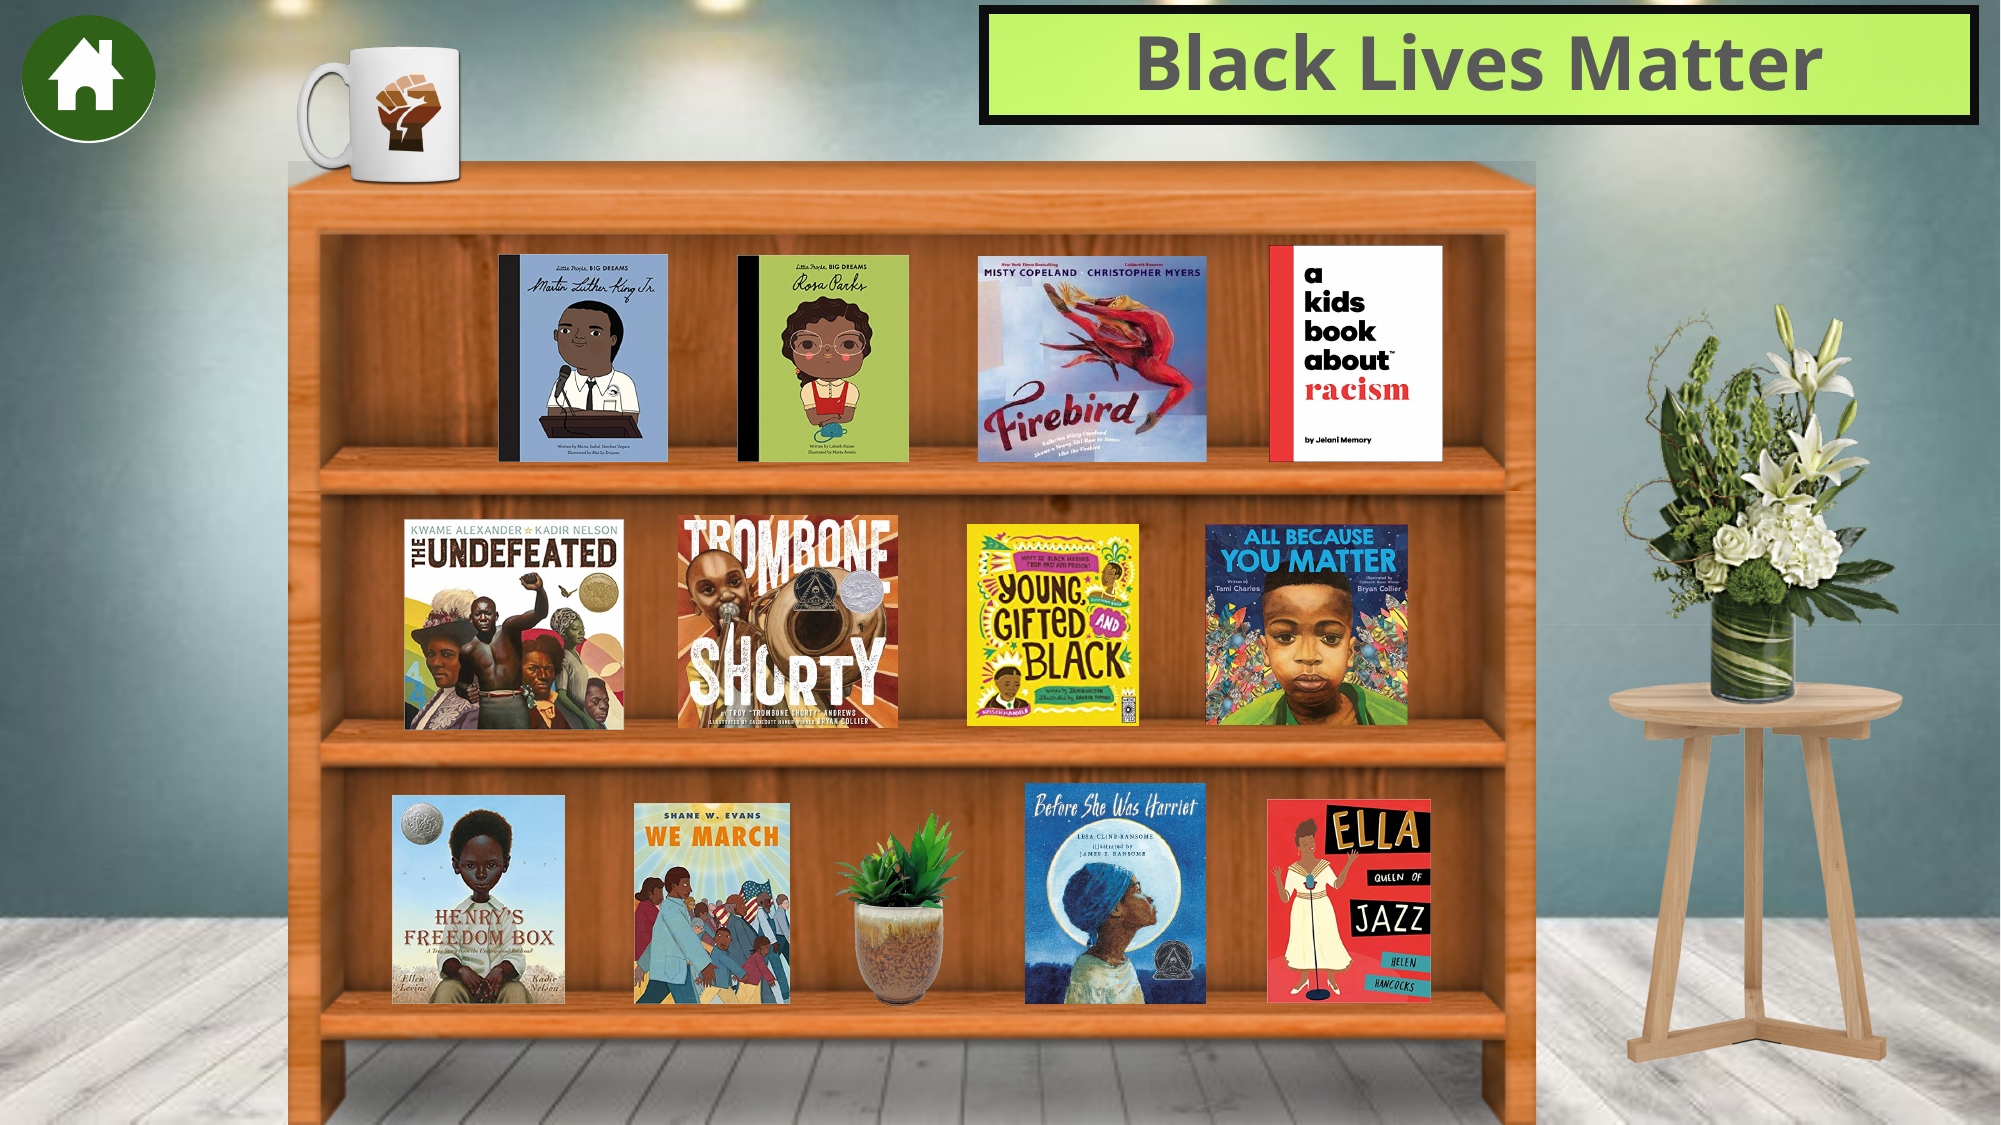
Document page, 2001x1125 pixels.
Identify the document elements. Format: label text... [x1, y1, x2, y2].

text_box Black Lives Matter [984, 9, 1975, 120]
picture [287, 23, 2000, 1125]
picture [14, 9, 163, 149]
